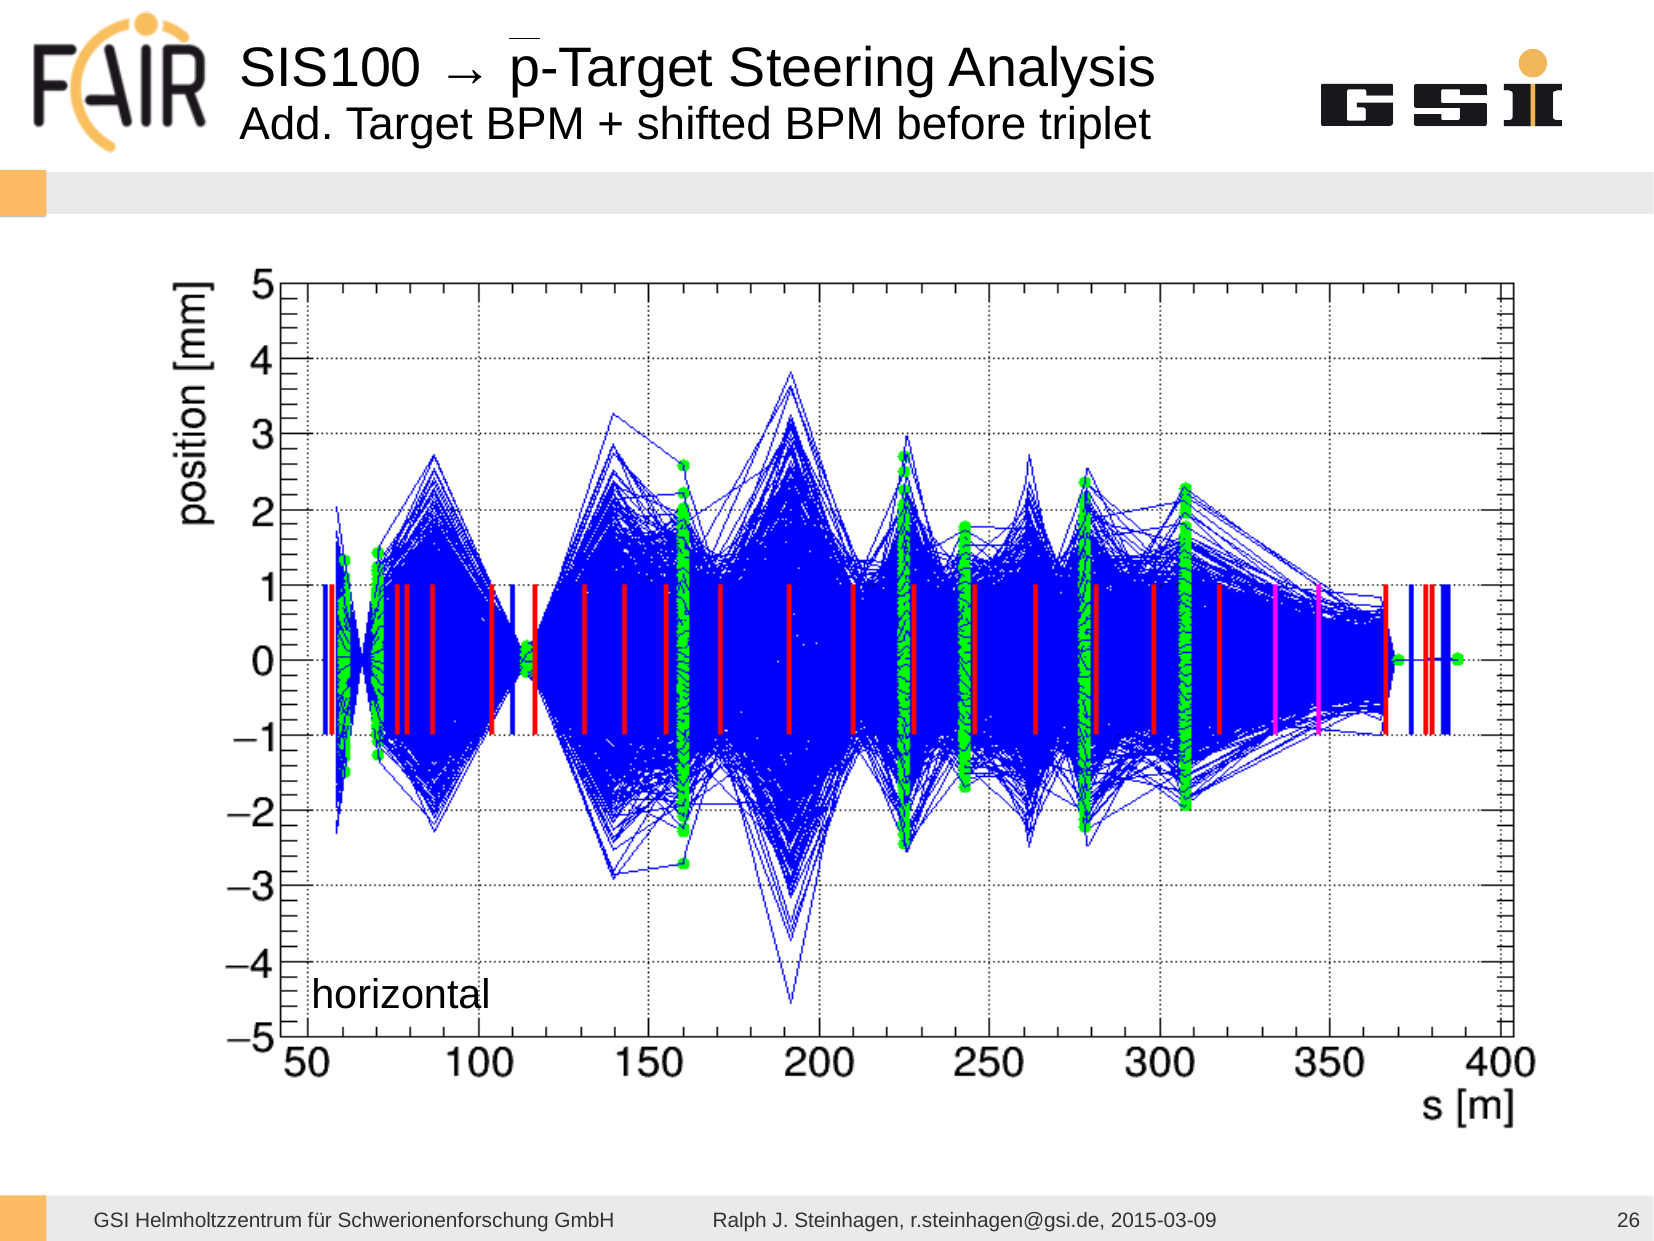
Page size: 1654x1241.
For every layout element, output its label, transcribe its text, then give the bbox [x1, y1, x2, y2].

text_box horizontal [296, 963, 508, 1026]
picture [1319, 46, 1564, 129]
title SIS100 → p-Target Steering Analysis Add. Target BPM + shifted BPM before triplet [239, 0, 1278, 196]
picture [33, 10, 207, 155]
picture [109, 266, 1542, 1142]
